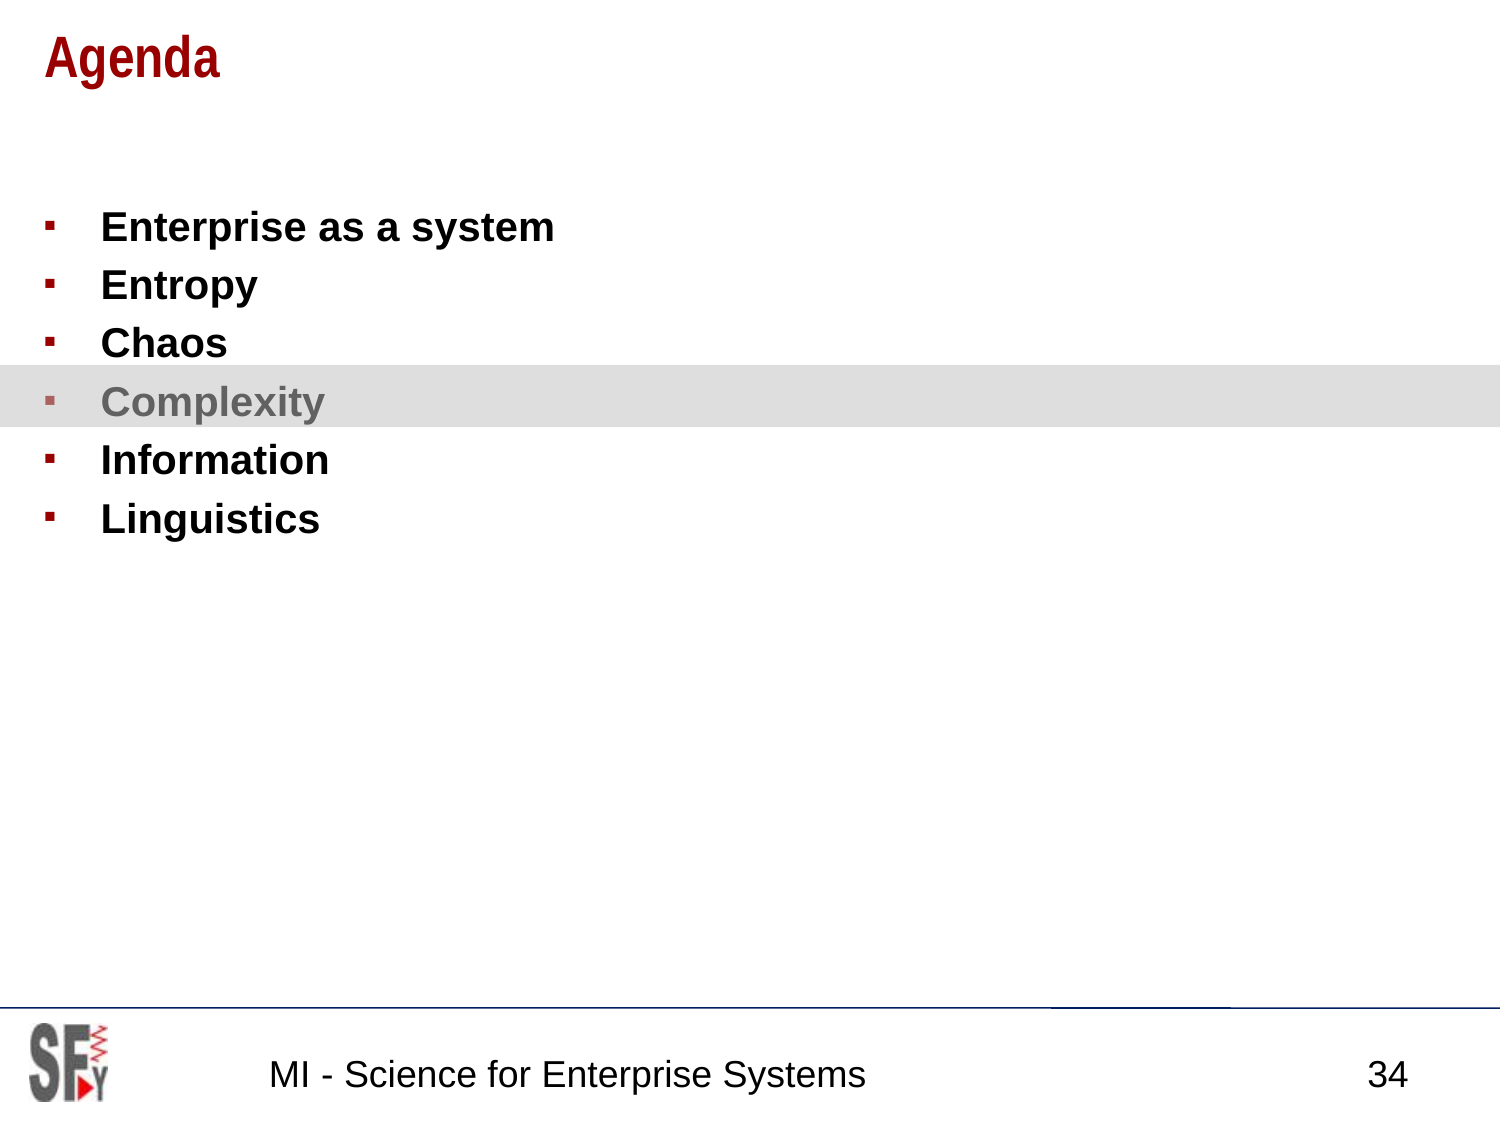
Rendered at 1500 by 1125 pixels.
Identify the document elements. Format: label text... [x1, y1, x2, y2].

slide_number <numéro> [1352, 1034, 1490, 1103]
list Enterprise as a system Entropy Chaos Complexity Information Linguistics [29, 428, 1471, 988]
title Agenda [29, 12, 1471, 138]
picture [29, 1023, 108, 1102]
list Enterprise as a system Entropy Chaos Complexity Information Linguistics [29, 184, 1471, 364]
text_box [0, 364, 1500, 428]
footer MI - Science for Enterprise Systems [253, 1034, 1336, 1103]
